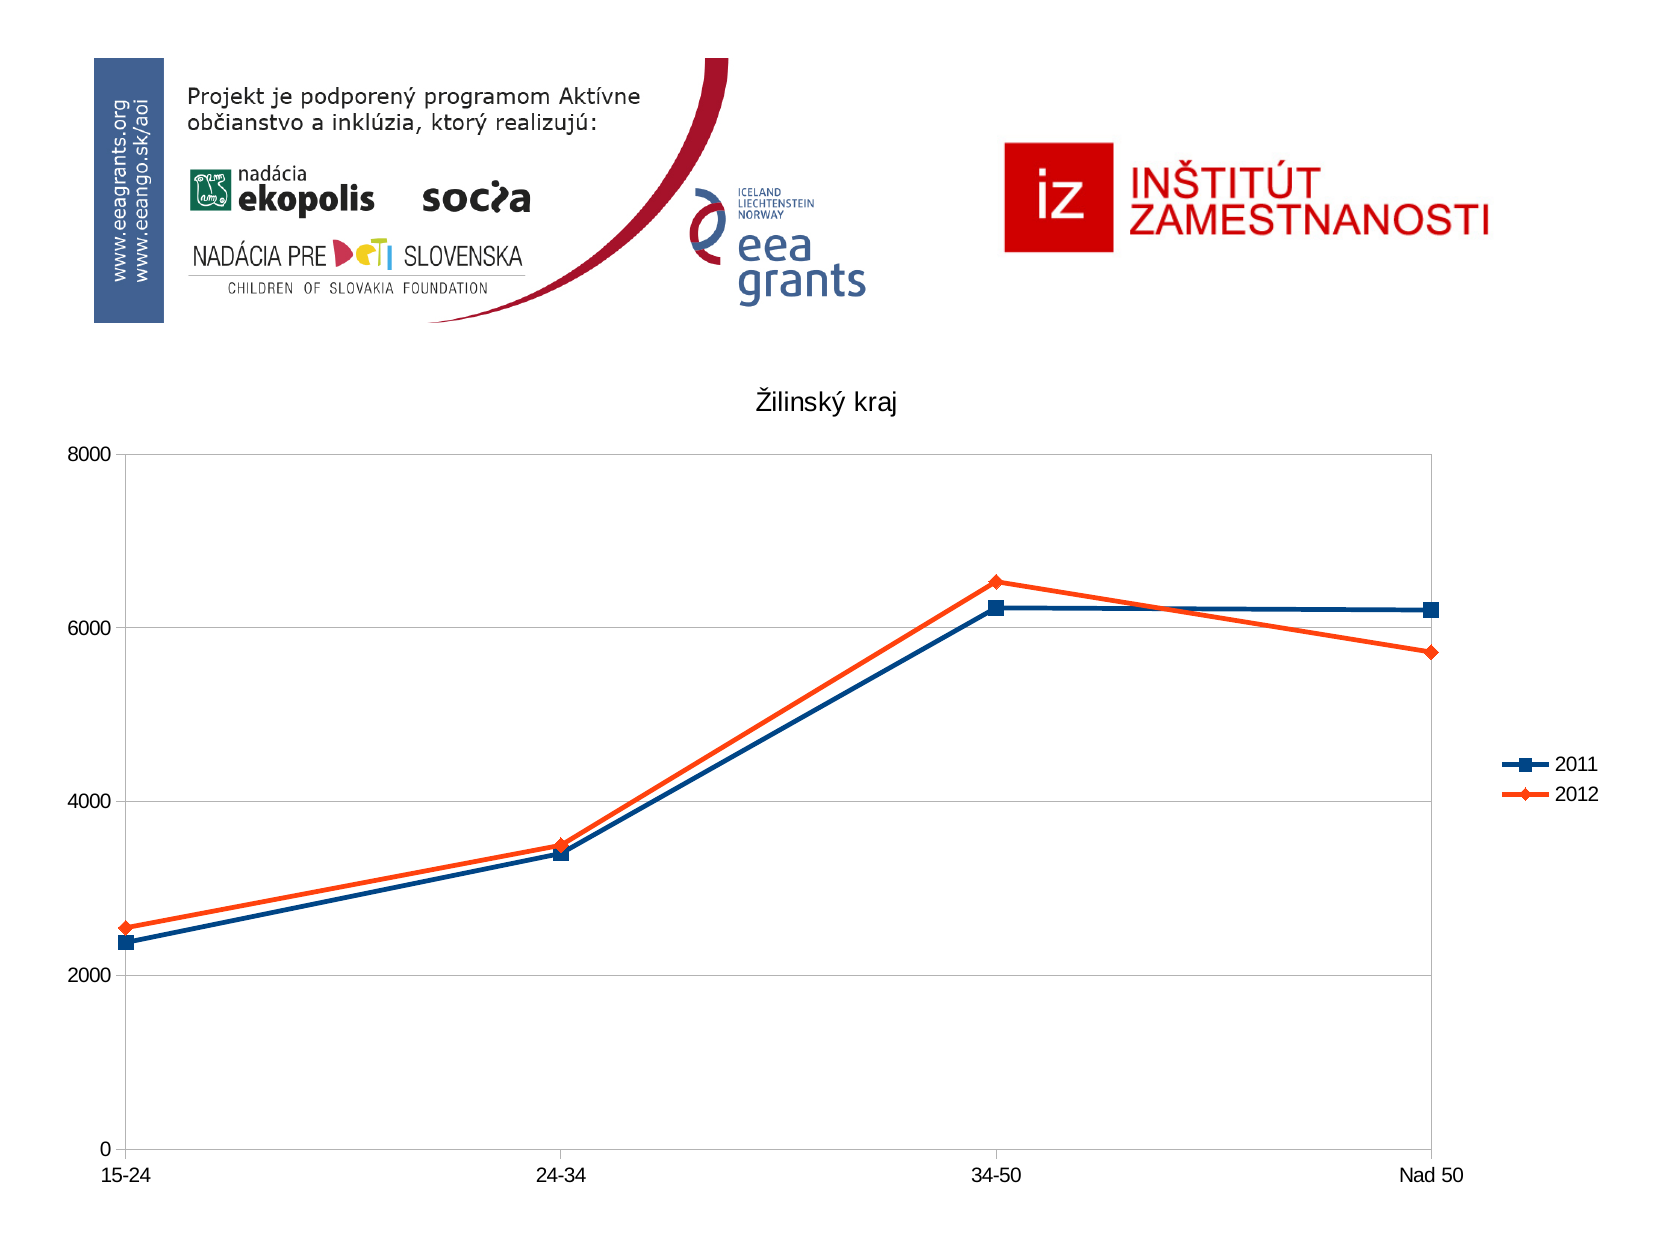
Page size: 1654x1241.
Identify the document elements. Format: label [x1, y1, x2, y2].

picture [944, 47, 1548, 343]
picture [94, 58, 887, 324]
chart [35, 354, 1619, 1205]
